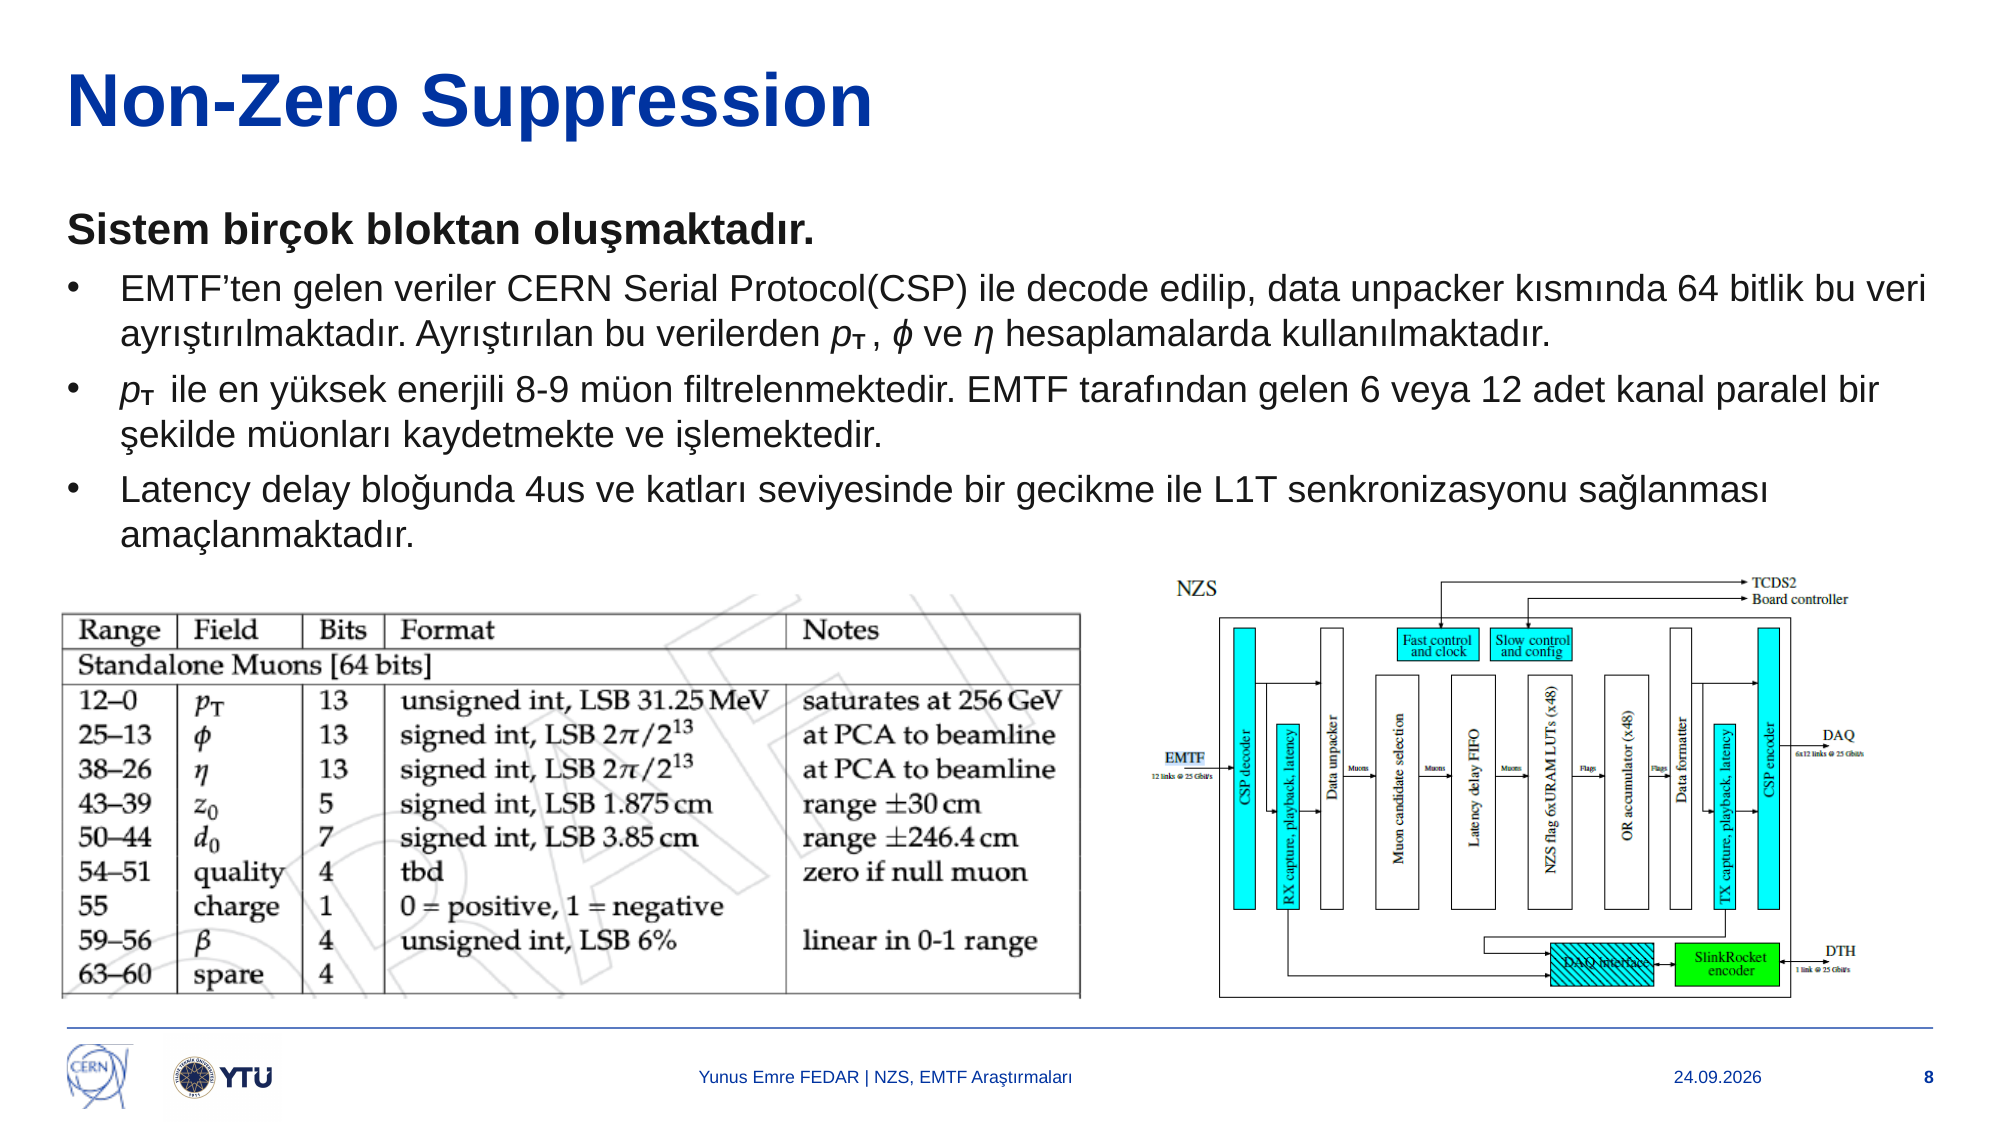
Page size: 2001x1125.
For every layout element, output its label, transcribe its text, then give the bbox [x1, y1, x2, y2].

picture [38, 590, 1105, 1011]
slide_number <number> [1822, 1046, 1934, 1107]
picture [163, 1033, 282, 1123]
text_box Yunus Emre FEDAR | NZS, EMTF Araştırmaları [698, 1046, 1402, 1107]
slide_number 24.12.2024 [1496, 1046, 1762, 1107]
title Non-Zero Suppression [66, 61, 1933, 206]
picture [1122, 557, 1920, 1004]
list Sistem birçok bloktan oluşmaktadır. EMTF’ten gelen veriler CERN Serial Protocol(CSP) ile decode edilip, data unpacker kısmında 64 bitlik bu veri ayrıştırılmaktadır. Ayrıştırılan bu verilerden pT , ϕ ve ƞ hesaplamalarda kullanılmaktadır. pT ile en yüksek enerjili 8-9 müon filtrelenmektedir. EMTF tarafından gelen 6 veya 12 adet kanal paralel bir şekilde müonları kaydetmekte ve işlemektedir. Latency delay bloğunda 4us ve katları seviyesinde bir gecikme ile L1T senkronizasyonu sağlanması amaçlanmaktadır. [66, 206, 1933, 477]
